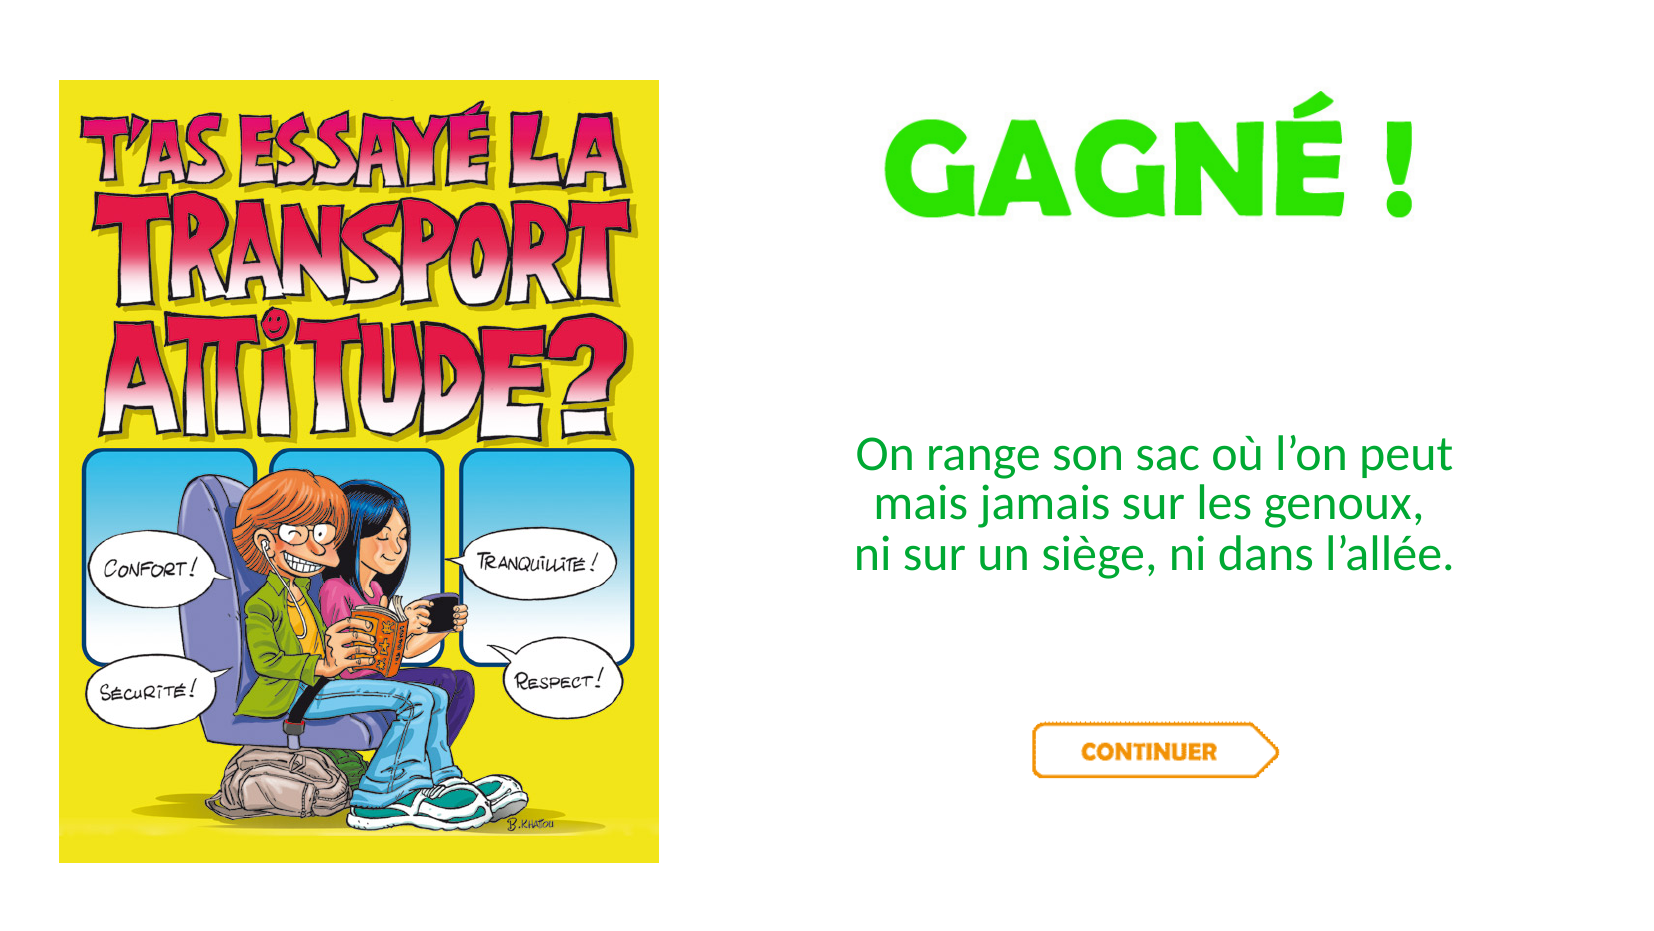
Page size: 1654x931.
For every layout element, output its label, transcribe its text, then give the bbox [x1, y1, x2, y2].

picture [846, 70, 1459, 249]
picture [1031, 720, 1282, 781]
picture [59, 80, 659, 863]
text_box On range son sac où l’on peut mais jamais sur les genoux, ni sur un siège, ni dans l’allée. [702, 425, 1607, 662]
